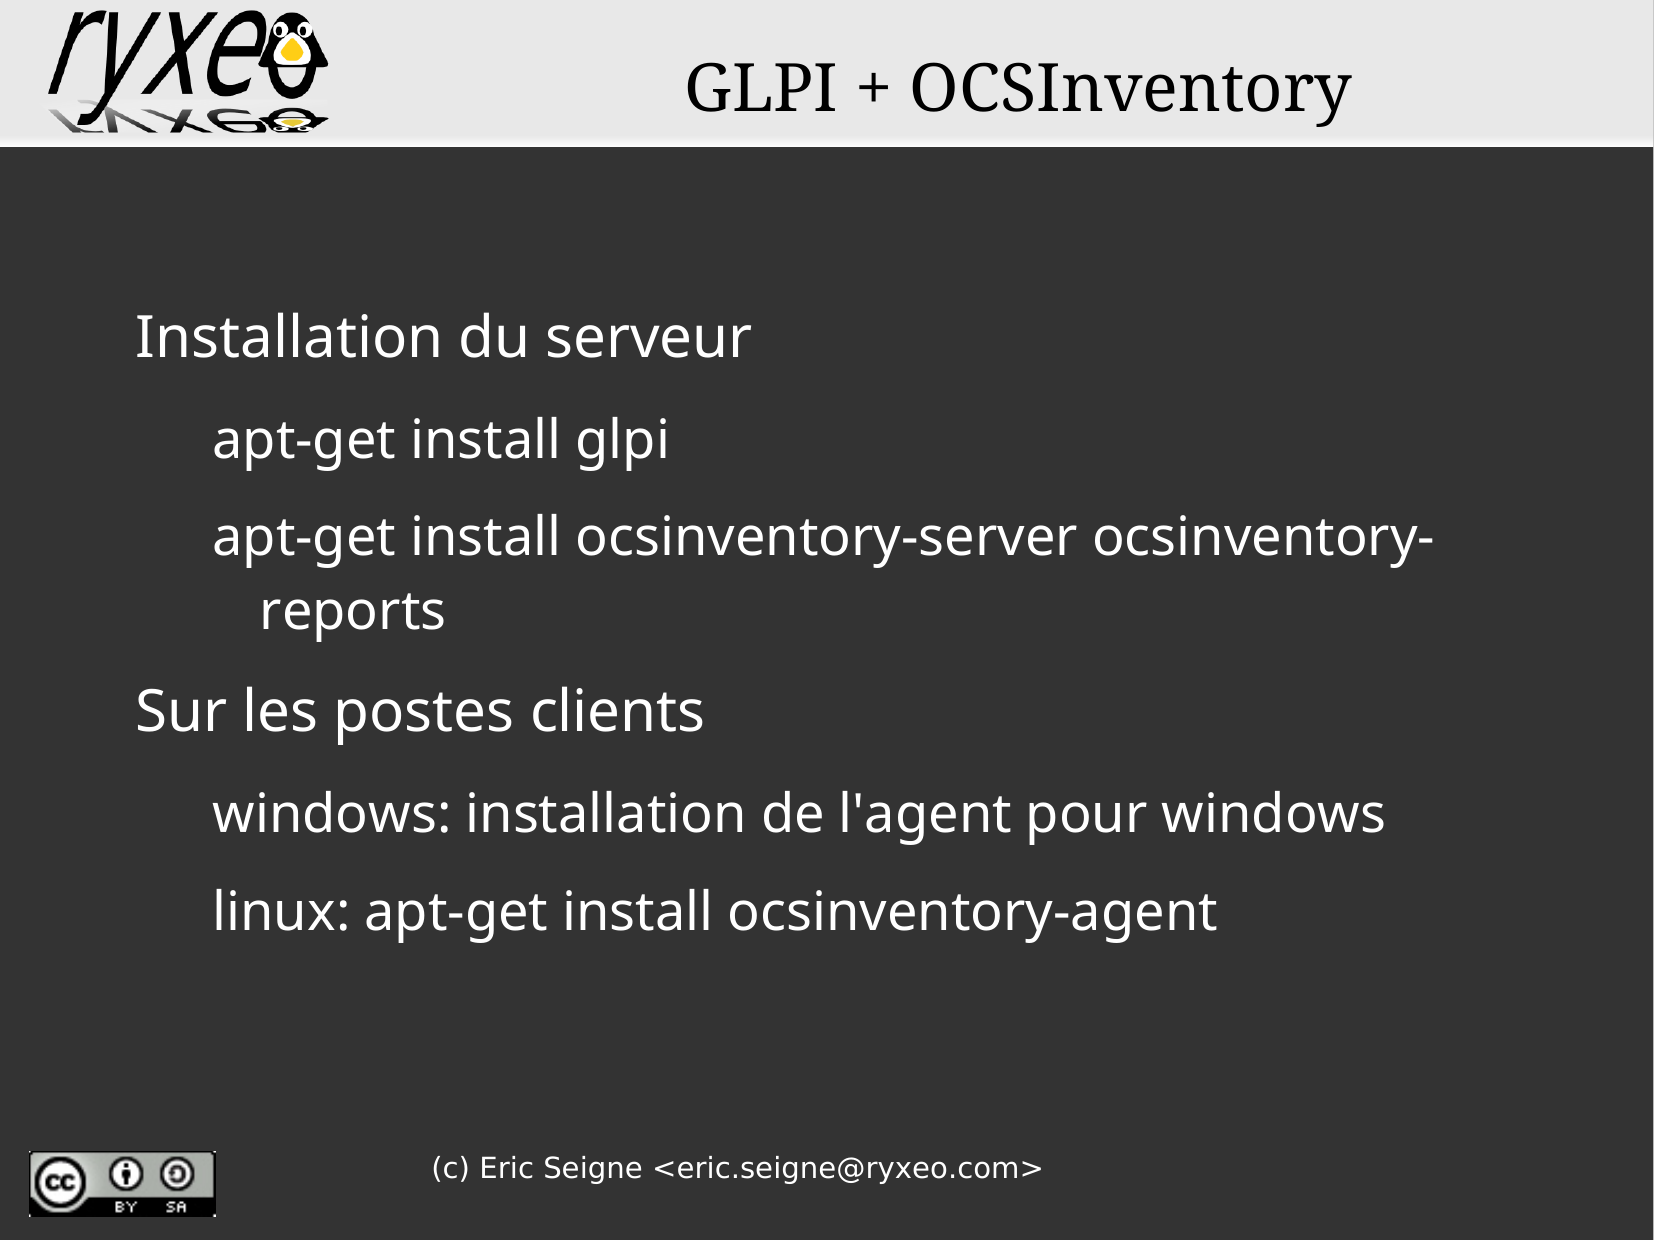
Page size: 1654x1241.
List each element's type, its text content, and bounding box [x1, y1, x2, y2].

picture [0, 0, 1654, 147]
title GLPI + OCSInventory [442, 29, 1595, 142]
picture [29, 1151, 216, 1217]
list Installation du serveur apt-get install glpi apt-get install ocsinventory-server ocsinventory-reports Sur les postes clients windows: installation de l'agent pour windows linux: apt-get install ocsinventory-agent [118, 295, 1522, 1117]
